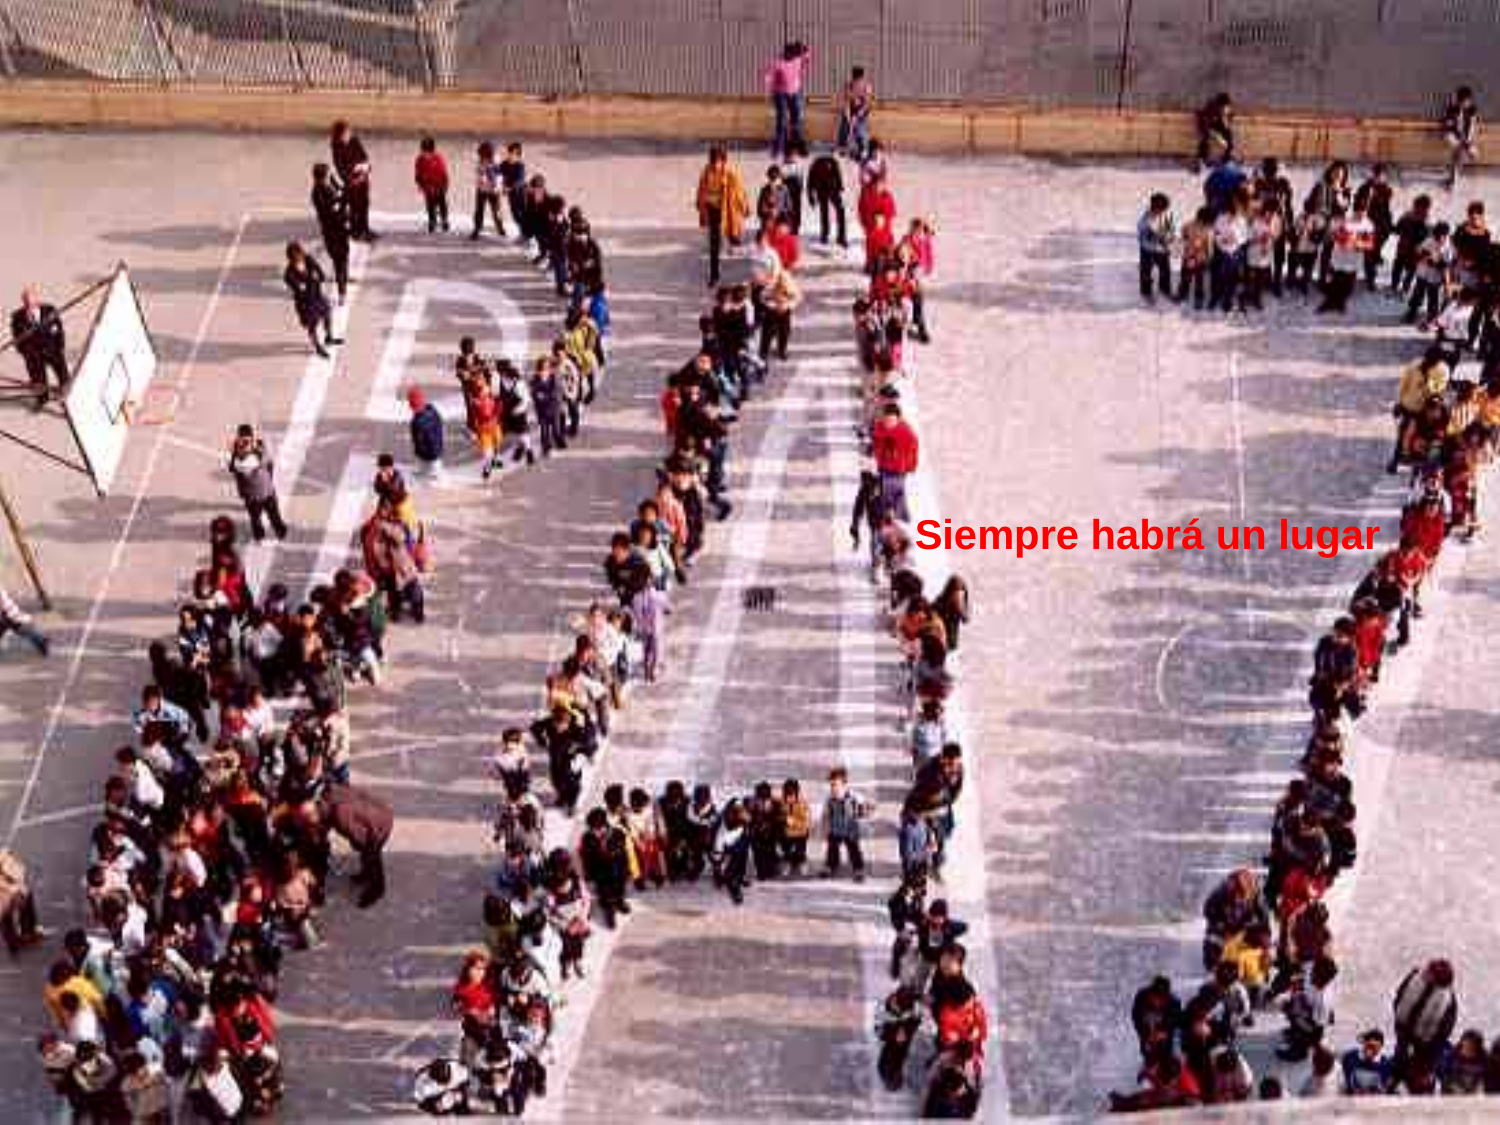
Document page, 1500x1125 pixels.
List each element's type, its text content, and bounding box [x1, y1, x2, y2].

picture [0, 0, 1500, 1125]
text_box Siempre habrá un lugar [900, 500, 1500, 666]
